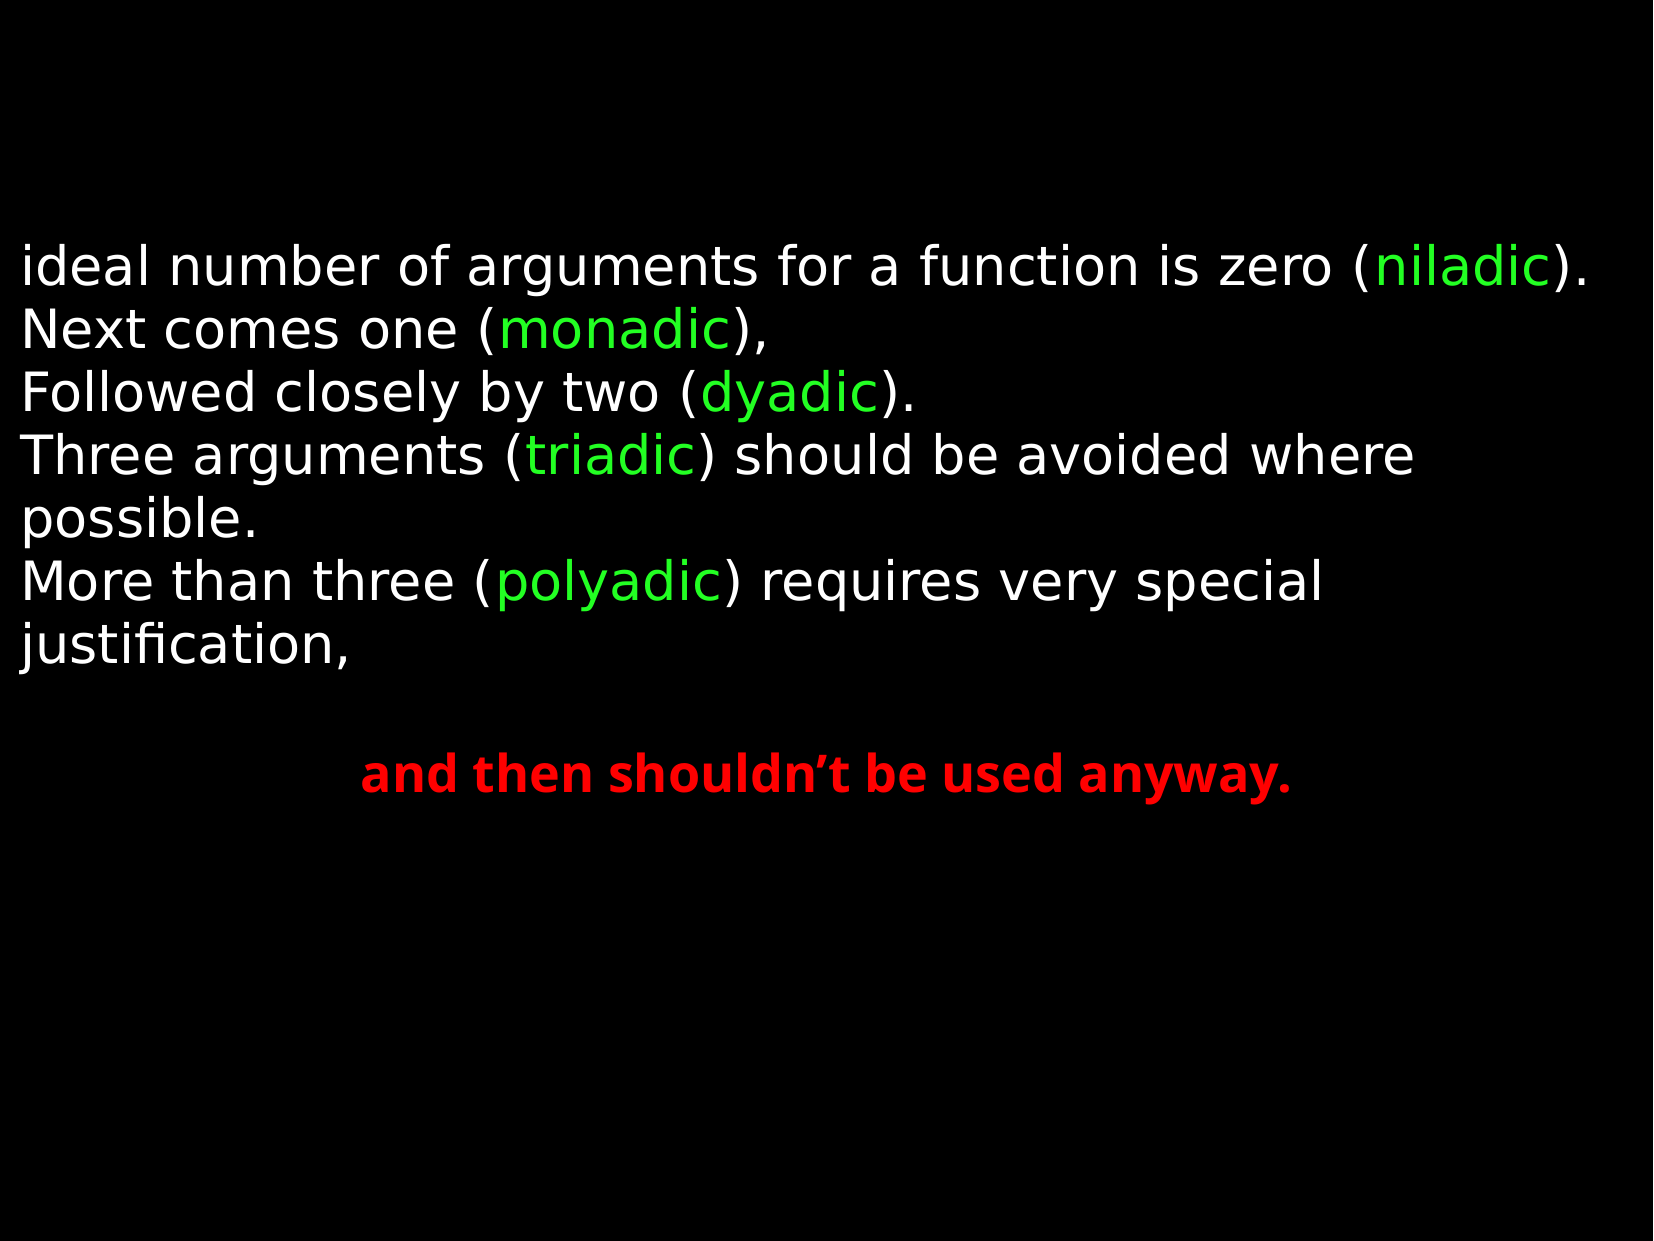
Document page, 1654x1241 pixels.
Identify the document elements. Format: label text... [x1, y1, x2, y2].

subtitle ideal number of arguments for a function is zero (niladic). Next comes one (monadic), Followed closely by two (dyadic). Three arguments (triadic) should be avoided where possible. More than three (polyadic) requires very special justification, and then shouldn’t be used anyway. [20, 149, 1633, 954]
